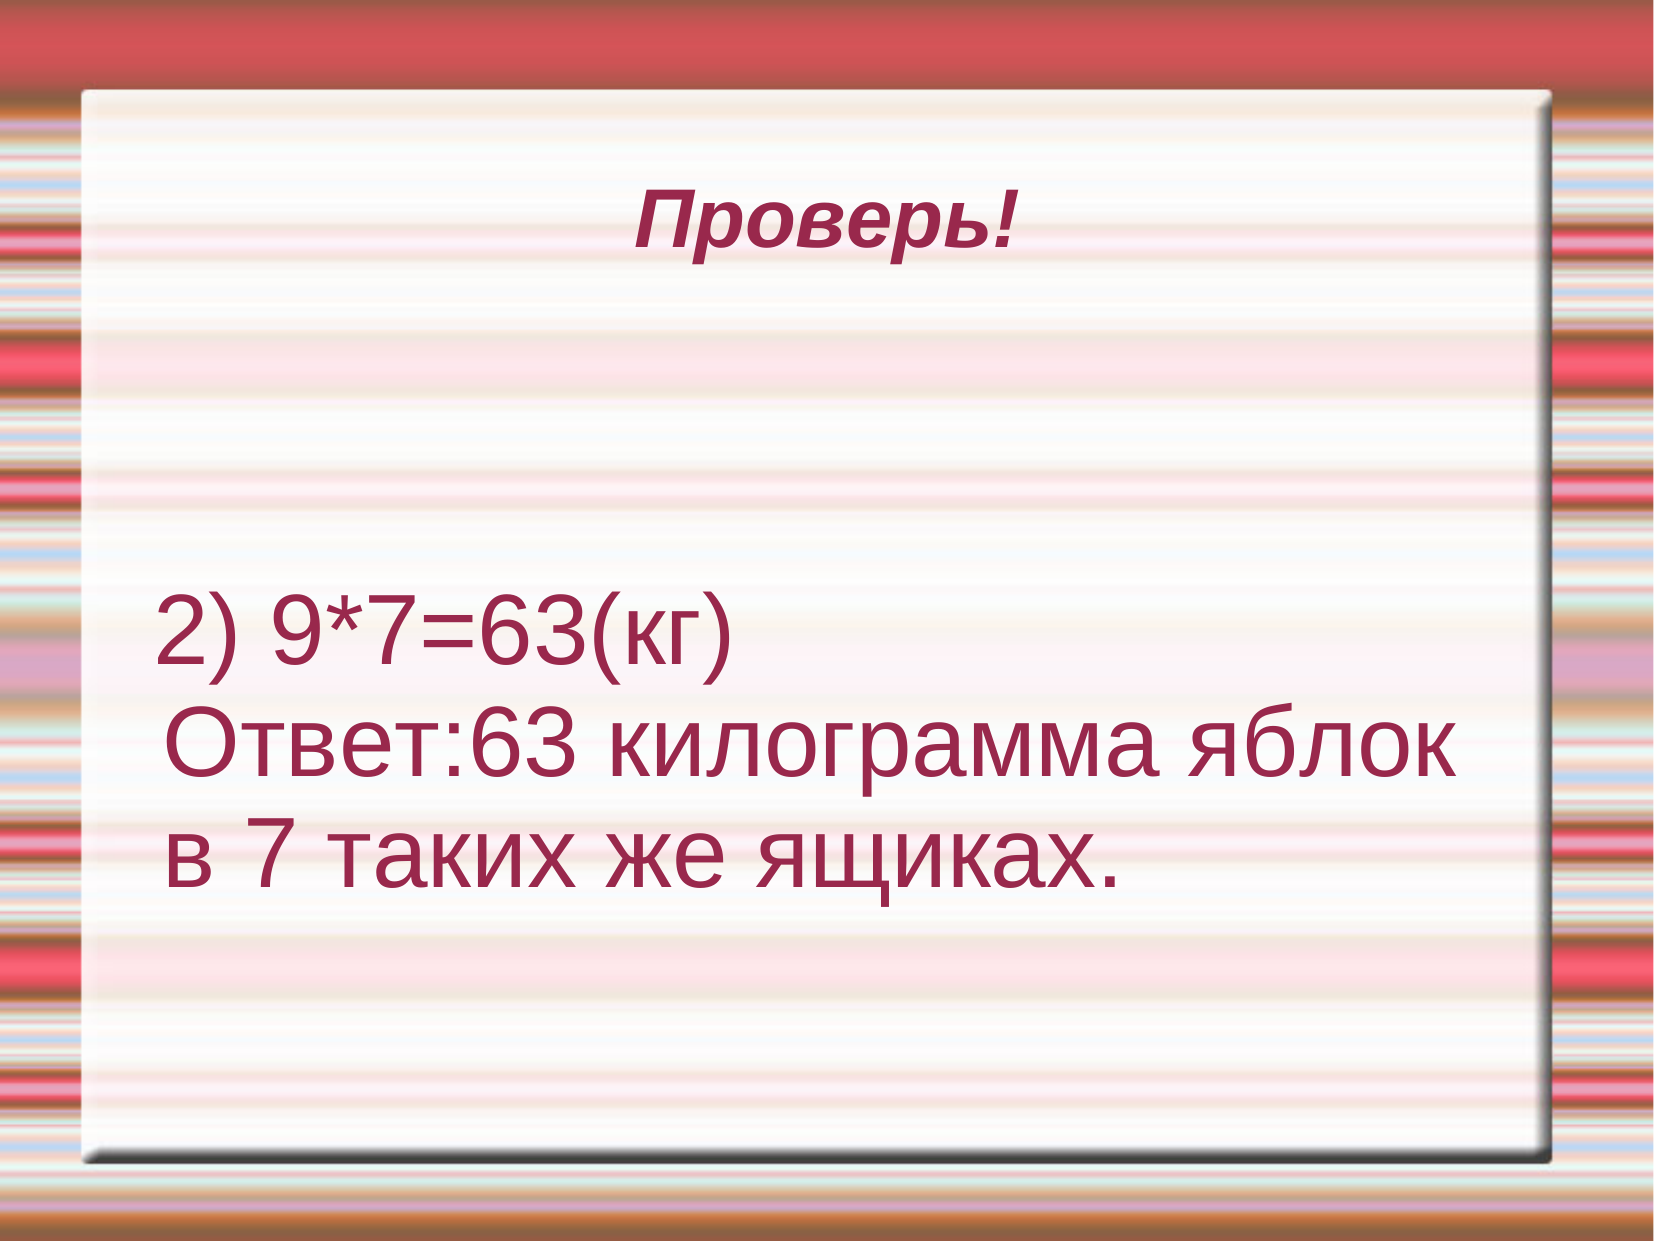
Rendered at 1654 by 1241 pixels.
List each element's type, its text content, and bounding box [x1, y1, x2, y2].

picture [0, 0, 1654, 1241]
title Проверь! [121, 114, 1534, 322]
subtitle 2) 9*7=63(кг) Ответ:63 килограмма яблок в 7 таких же ящиках. [134, 350, 1516, 1133]
